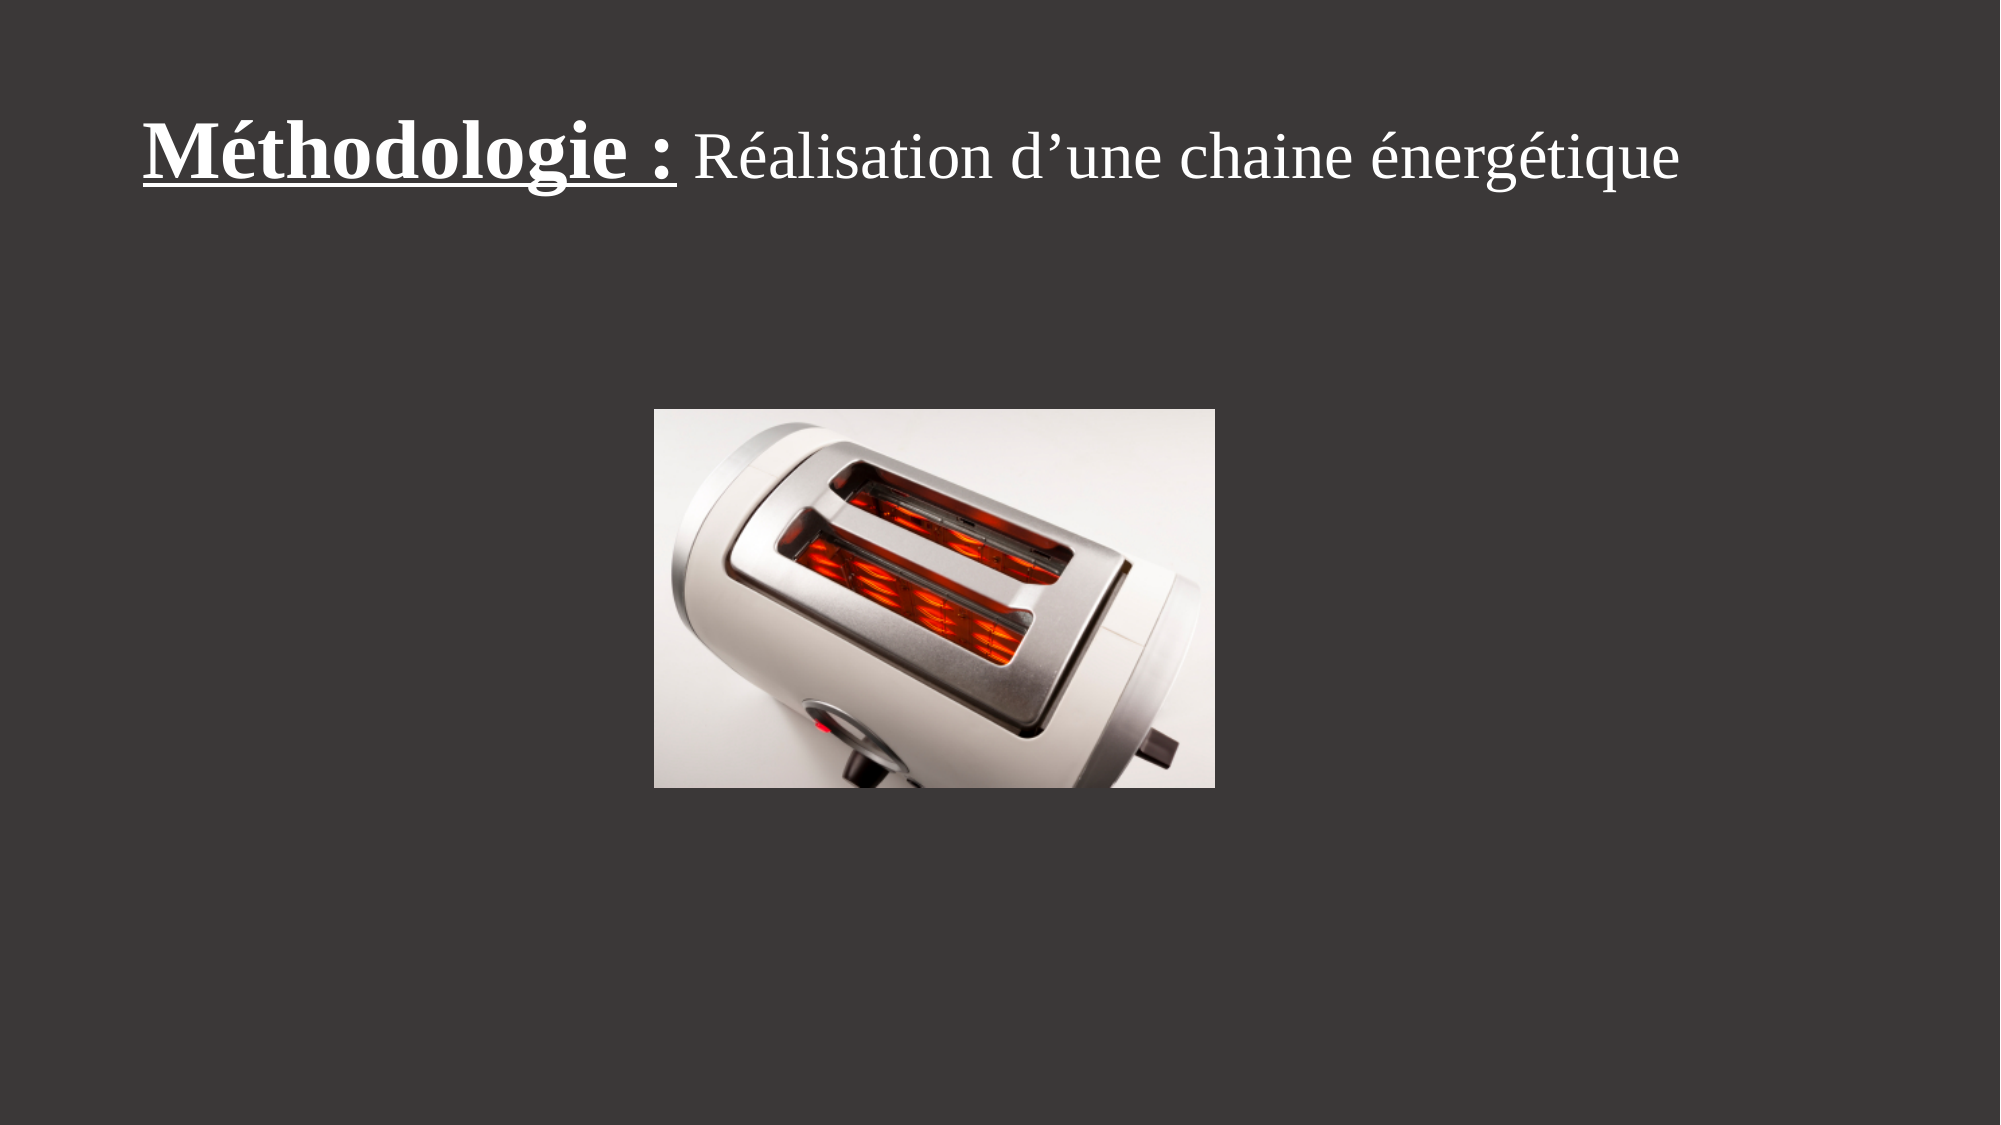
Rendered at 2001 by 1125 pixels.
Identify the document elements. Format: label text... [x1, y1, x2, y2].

text_box Méthodologie : Réalisation d’une chaine énergétique [127, 87, 1884, 204]
picture [654, 410, 1215, 789]
